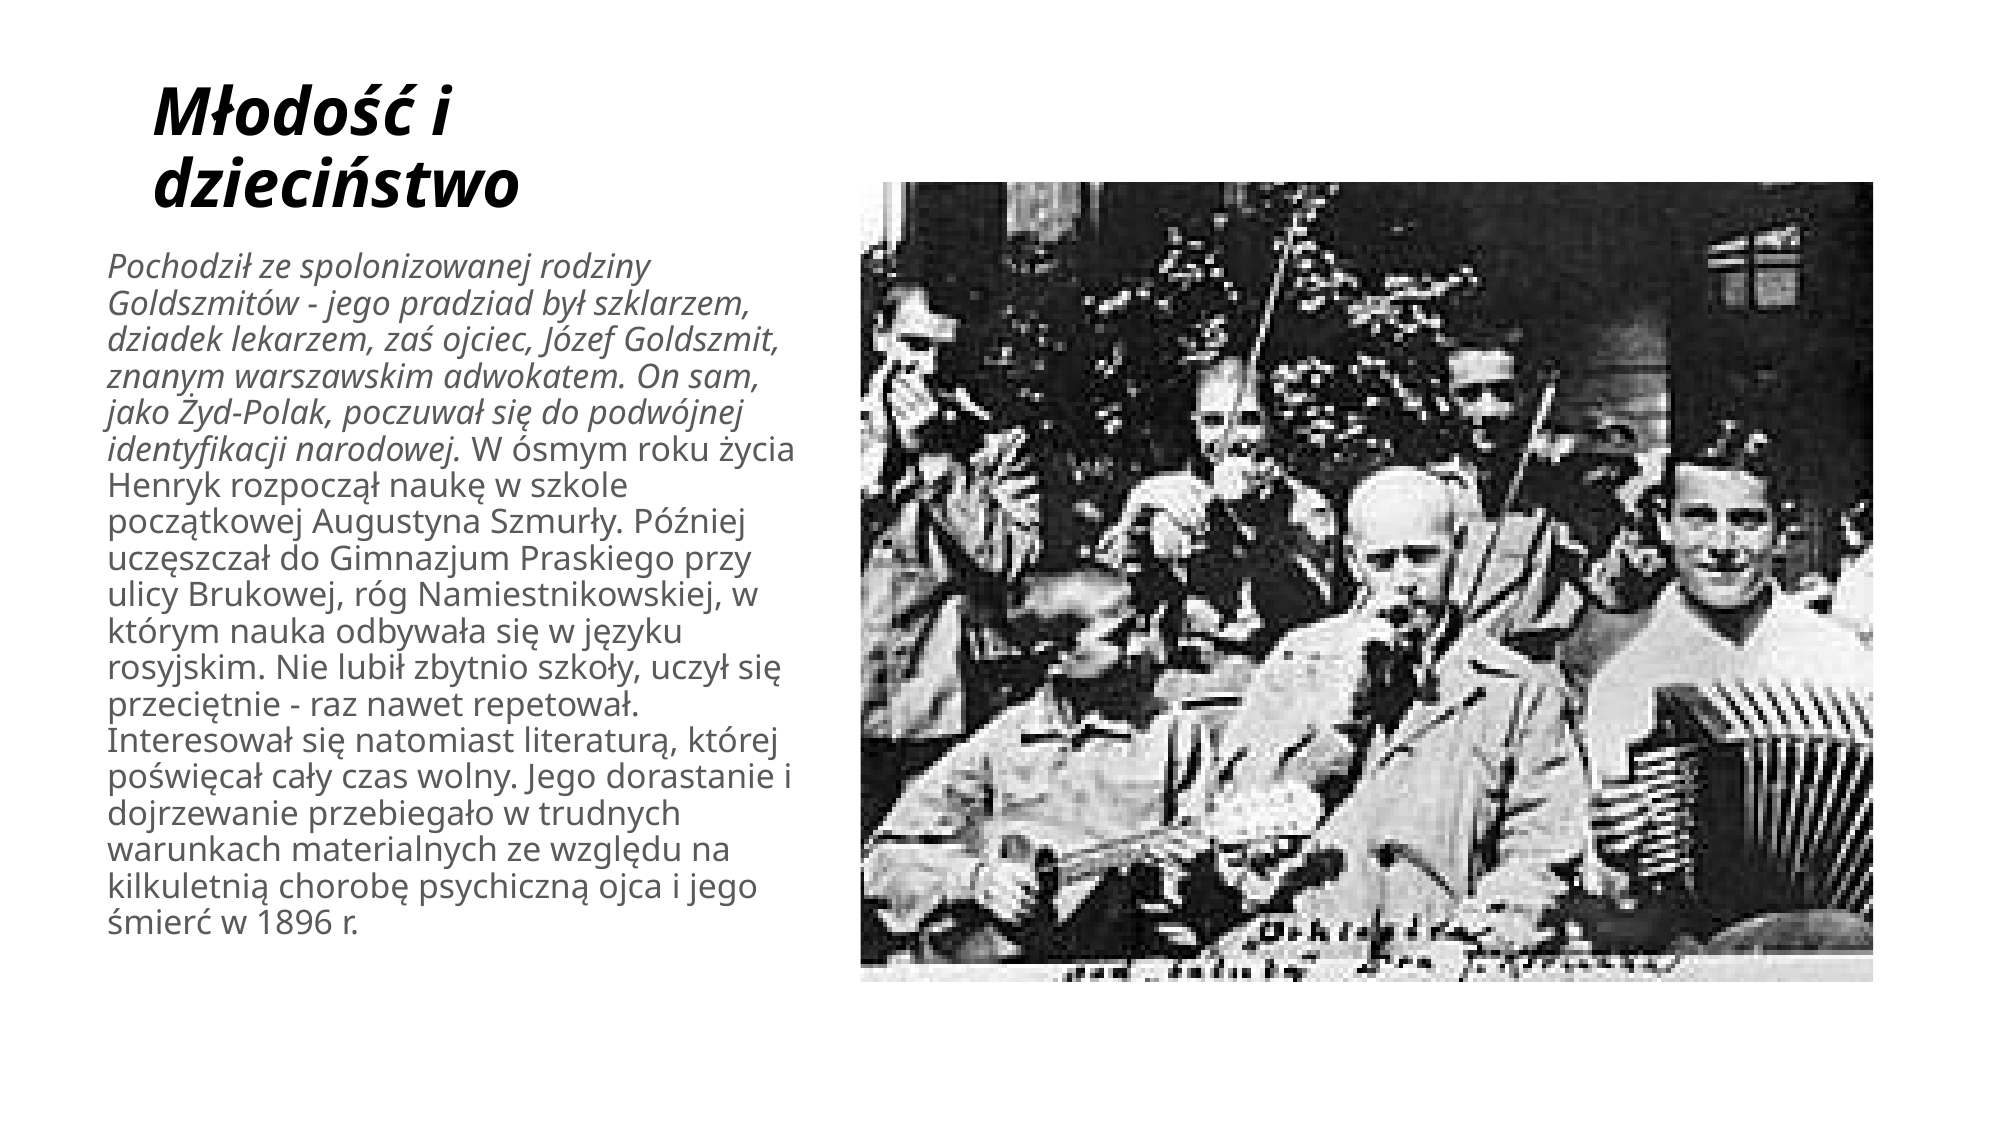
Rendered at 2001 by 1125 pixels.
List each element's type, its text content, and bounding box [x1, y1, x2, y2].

picture [860, 182, 1874, 982]
list Pochodził ze spolonizowanej rodziny Goldszmitów - jego pradziad był szklarzem, dziadek lekarzem, zaś ojciec, Józef Goldszmit, znanym warszawskim adwokatem. On sam, jako Żyd-Polak, poczuwał się do podwójnej identyfikacji narodowej. W ósmym roku życia Henryk rozpoczął naukę w szkole początkowej Augustyna Szmurły. Później uczęszczał do Gimnazjum Praskiego przy ulicy Brukowej, róg Namiestnikowskiej, w którym nauka odbywała się w języku rosyjskim. Nie lubił zbytnio szkoły, uczył się przeciętnie - raz nawet repetował. Interesował się natomiast literaturą, której poświęcał cały czas wolny. Jego dorastanie i dojrzewanie przebiegało w trudnych warunkach materialnych ze względu na kilkuletnią chorobę psychiczną ojca i jego śmierć w 1896 r. [92, 242, 824, 963]
title Młodość i dzieciństwo [137, 48, 783, 230]
